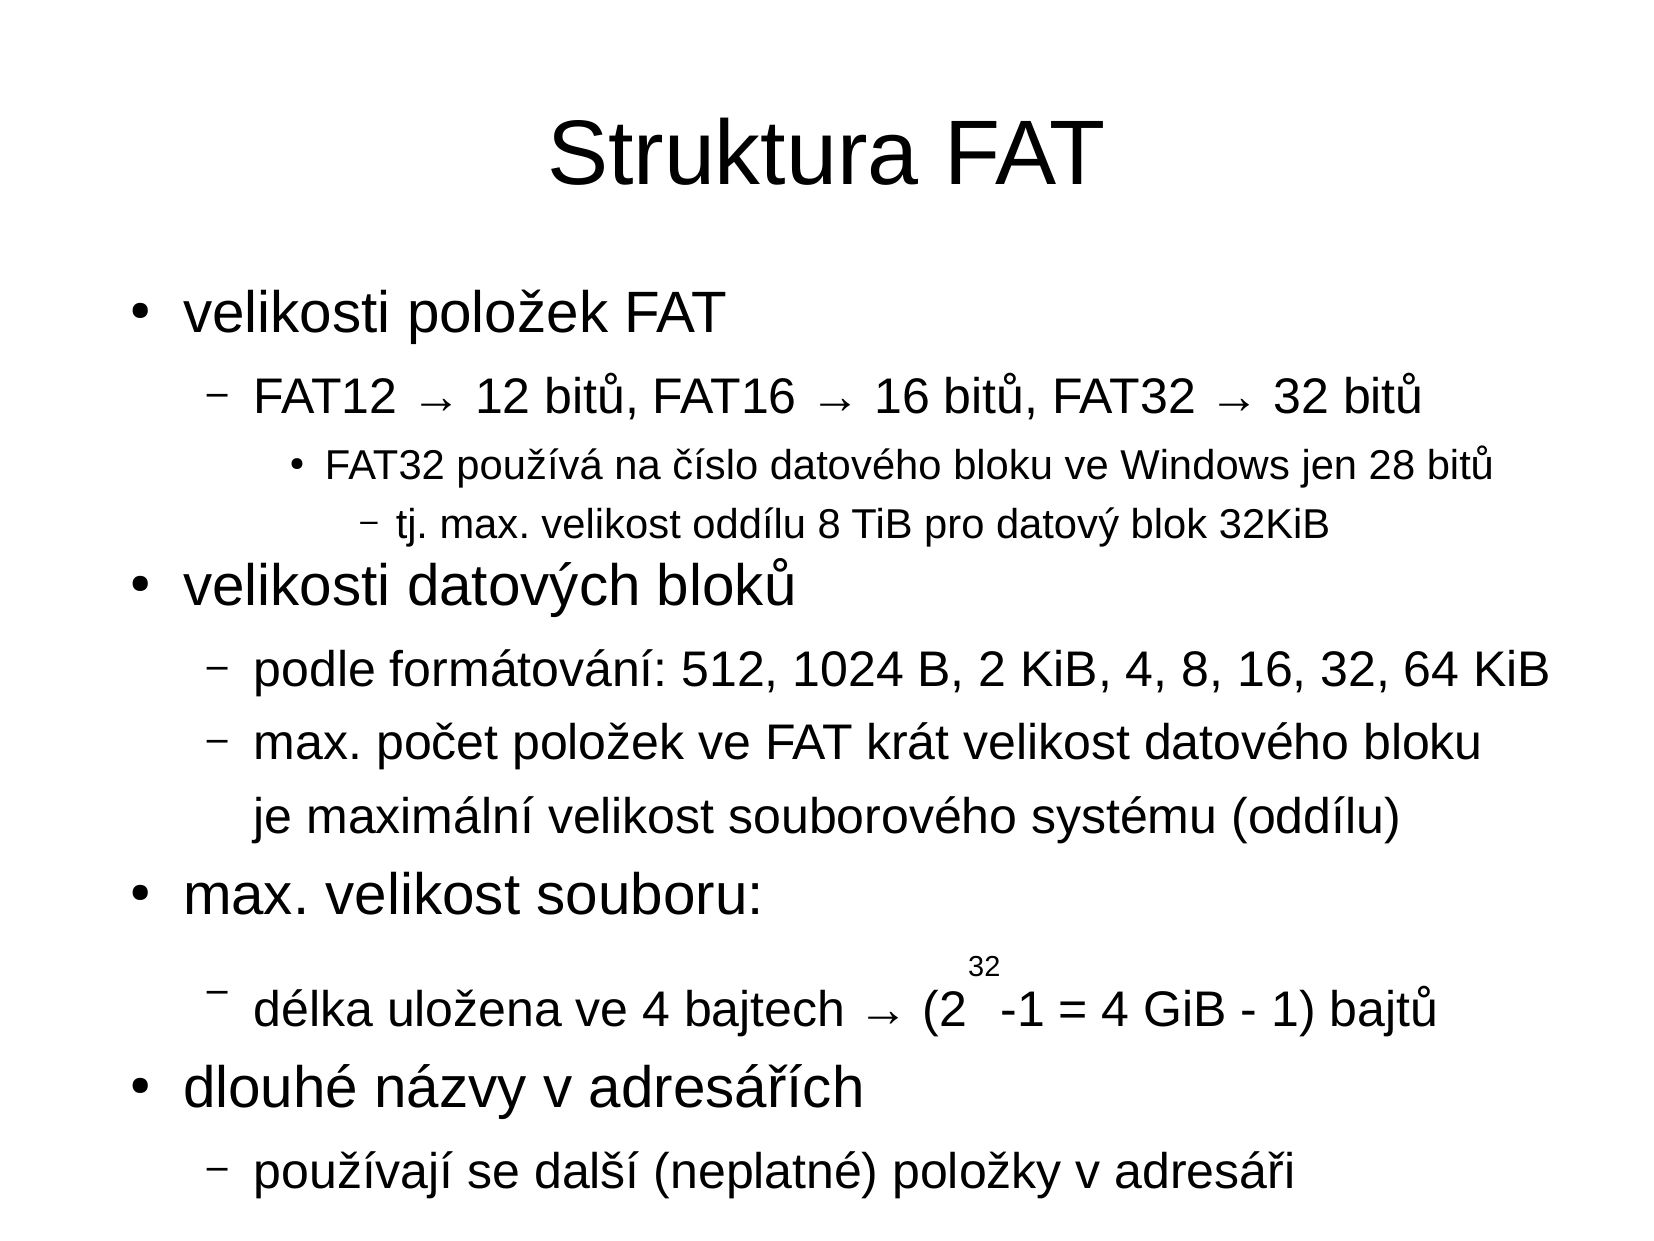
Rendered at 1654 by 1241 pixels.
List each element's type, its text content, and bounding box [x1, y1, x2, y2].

title Struktura FAT [82, 56, 1571, 250]
list velikosti položek FAT FAT12 → 12 bitů, FAT16 → 16 bitů, FAT32 → 32 bitů FAT32 používá na číslo datového bloku ve Windows jen 28 bitů tj. max. velikost oddílu 8 TiB pro datový blok 32KiB velikosti datových bloků podle formátování: 512, 1024 B, 2 KiB, 4, 8, 16, 32, 64 KiB max. počet položek ve FAT krát velikost datového bloku je maximální velikost souborového systému (oddílu) max. velikost souboru: délka uložena ve 4 bajtech → (232-1 = 4 GiB - 1) bajtů dlouhé názvy v adresářích používají se další (neplatné) položky v adresáři [41, 279, 1595, 1229]
